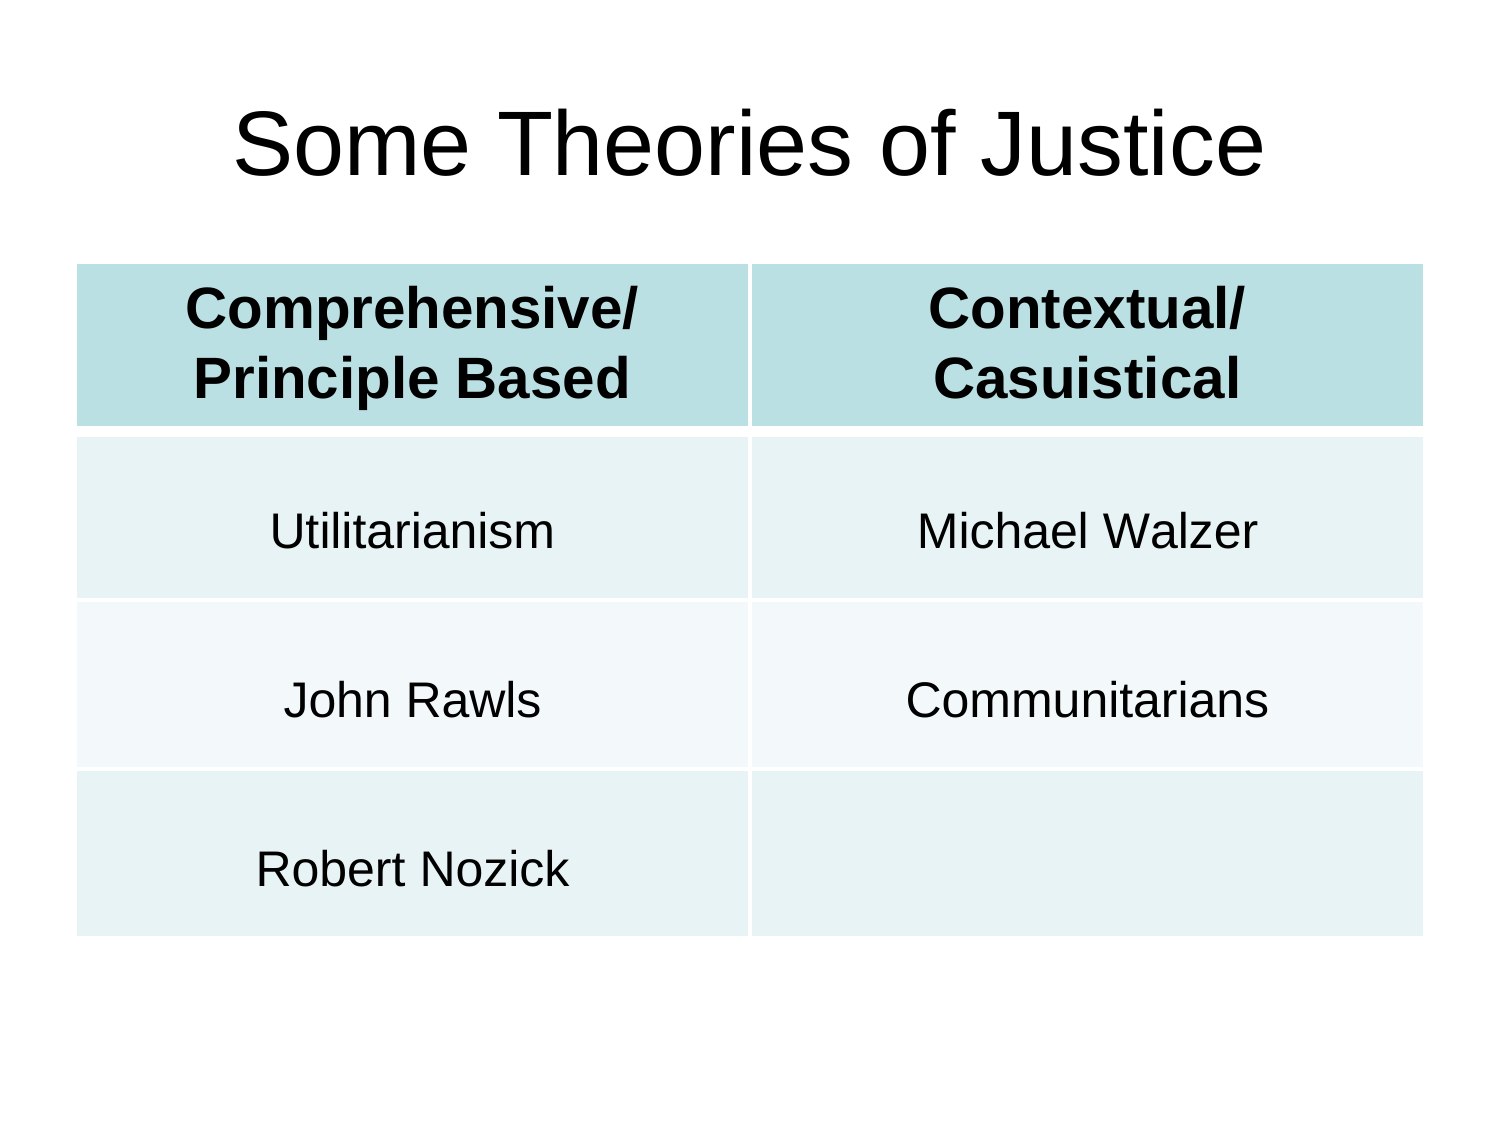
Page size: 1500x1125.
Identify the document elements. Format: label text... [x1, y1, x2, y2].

table_cell Michael Walzer [752, 437, 1423, 598]
table_cell [752, 771, 1423, 936]
table_cell Robert Nozick [77, 771, 748, 936]
table_header Comprehensive/ Principle Based [77, 264, 748, 426]
table_cell John Rawls [77, 602, 748, 767]
title Some Theories of Justice [75, 45, 1426, 233]
table_cell Utilitarianism [77, 437, 748, 598]
table_header Contextual/ Casuistical [752, 264, 1423, 426]
table_cell Communitarians [752, 602, 1423, 767]
